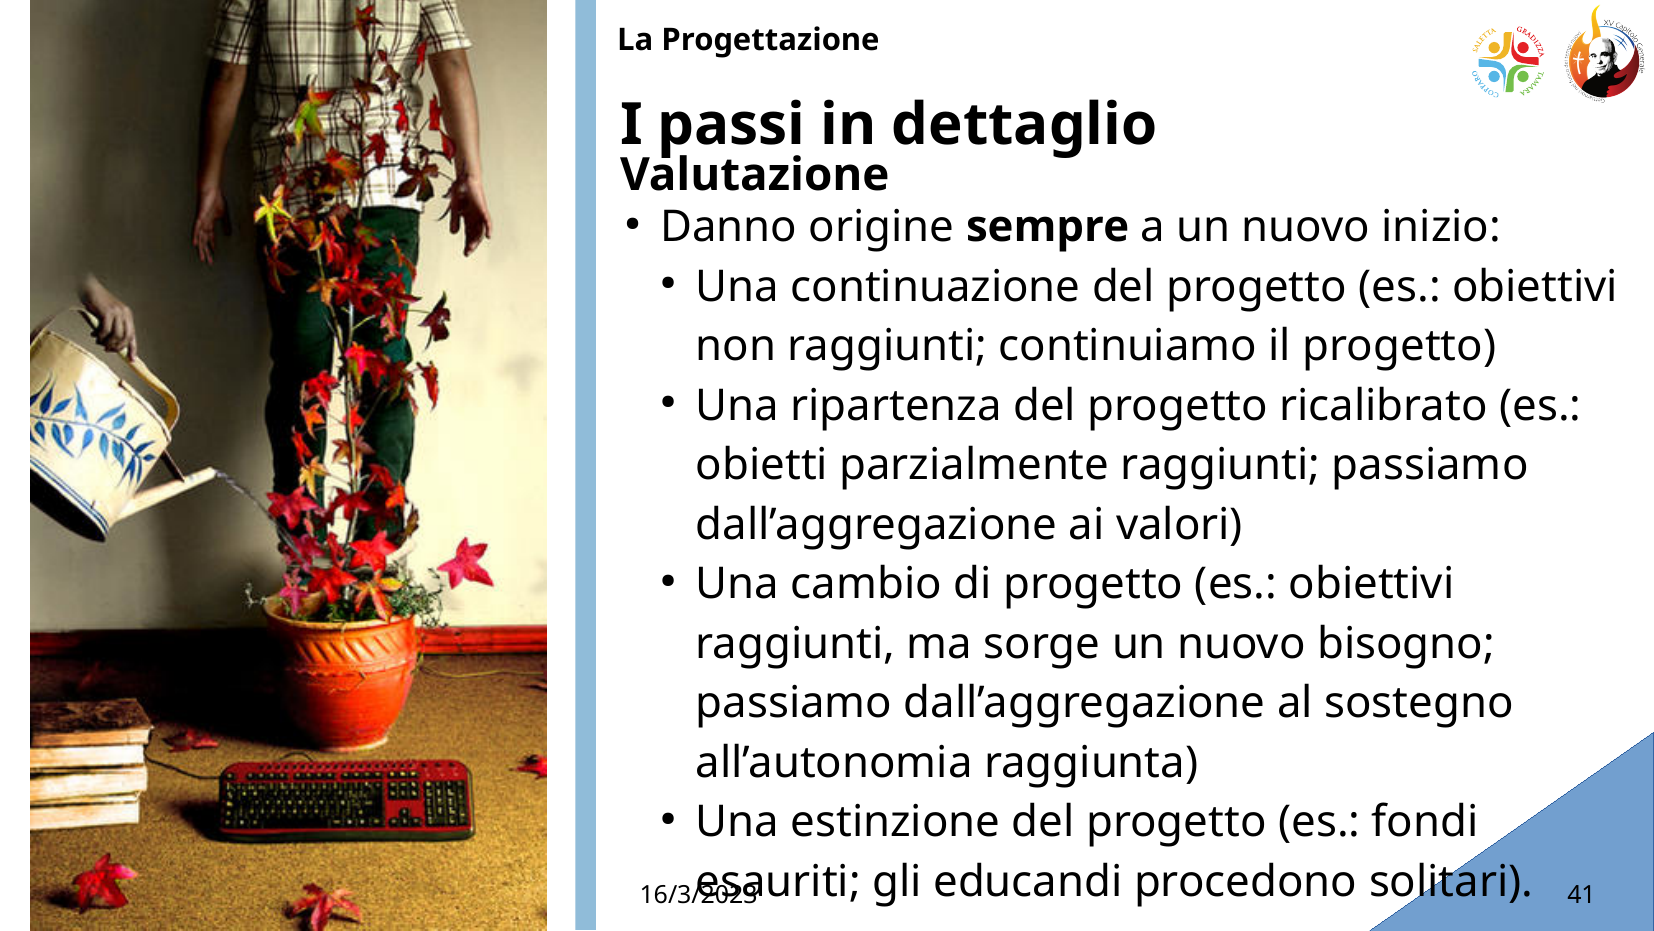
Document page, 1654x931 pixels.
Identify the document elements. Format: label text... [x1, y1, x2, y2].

title I passi in dettaglio [620, 82, 1617, 154]
title Valutazione [620, 154, 1617, 189]
subtitle Danno origine sempre a un nuovo inizio: Una continuazione del progetto (es.: obiettivi non raggiunti; continuiamo il progetto) Una ripartenza del progetto ricalibrato (es.: obietti parzialmente raggiunti; passiamo dall’aggregazione ai valori) Una cambio di progetto (es.: obiettivi raggiunti, ma sorge un nuovo bisogno; passiamo dall’aggregazione al sostegno all’autonomia raggiunta) Una estinzione del progetto (es.: fondi esauriti; gli educandi procedono solitari). [624, 194, 1642, 931]
picture [30, 0, 547, 931]
text_box La Progettazione [602, 9, 1335, 63]
picture [1563, 4, 1646, 103]
